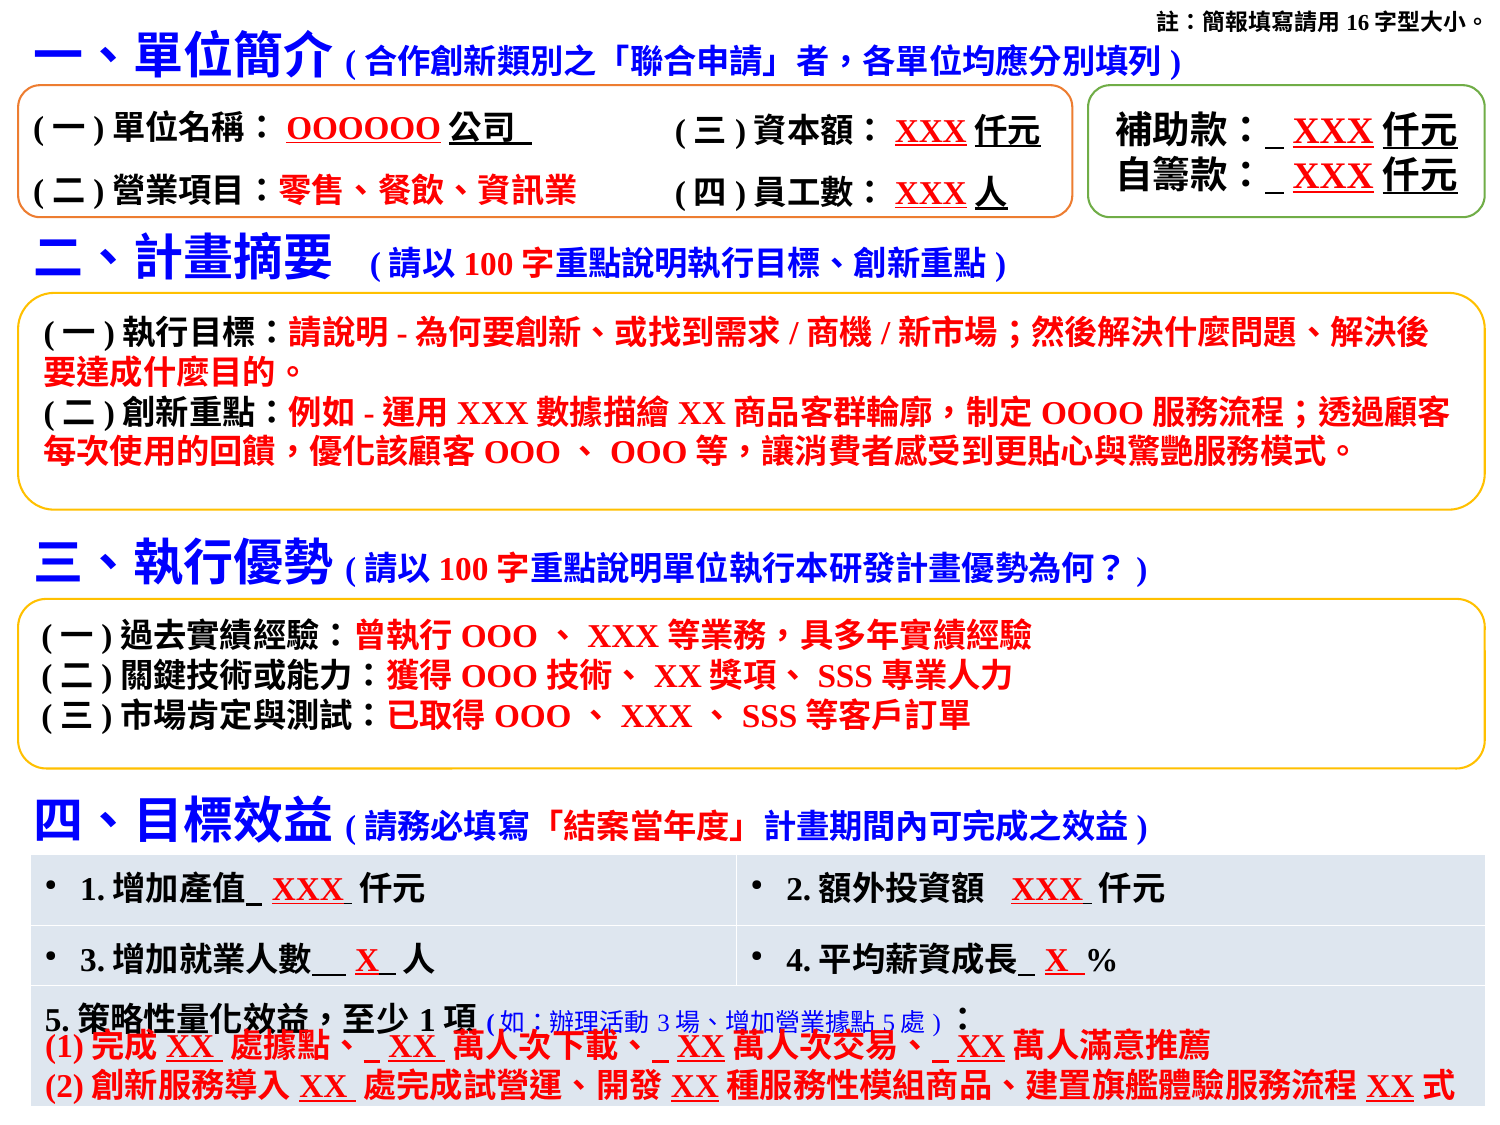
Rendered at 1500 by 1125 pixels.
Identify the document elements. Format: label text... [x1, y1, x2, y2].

text_box 四、目標效益(請務必填寫「結案當年度」計畫期間內可完成之效益) [18, 780, 1444, 857]
text_box 二、計畫摘要 (請以100字重點說明執行目標、創新重點) [18, 217, 1444, 293]
text_box (一)過去實績經驗：曾執行OOO、XXX等業務，具多年實績經驗 (二)關鍵技術或能力：獲得OOO技術、XX獎項、SSS專業人力 (三)市場肯定與測試：已取得OOO、XXX、SSS等客戶訂單 [18, 598, 1485, 769]
text_box 三、執行優勢(請以100字重點說明單位執行本研發計畫優勢為何？) [18, 522, 1444, 599]
table_header 2.額外投資額 XXX 仟元 [737, 855, 1485, 925]
text_box 註：簡報填寫請用16字型大小。 [1142, 0, 1500, 43]
text_box 一、單位簡介(合作創新類別之「聯合申請」者，各單位均應分別填列) (一)單位名稱：OOOOOO公司 (二)營業項目：零售、餐飲、資訊業 [18, 16, 1391, 217]
text_box 補助款： XXX仟元 自籌款： XXX仟元 [1107, 85, 1485, 218]
text_box (一)執行目標：請說明-為何要創新、或找到需求/商機/新市場；然後解決什麼問題、解決後 要達成什麼目的。 (二)創新重點：例如-運用XXX數據描繪XX商品客群輪廓，制定OOOO服務流程；透過顧客每次使用的回饋，優化該顧客OOO、OOO等，讓消費者感受到更貼心與驚艷服務模式。 [18, 292, 1485, 510]
table_cell 3.增加就業人數 X 人 [31, 926, 736, 985]
table_cell 5.策略性量化效益，至少1項(如：辦理活動3場、增加營業據點5處)： [31, 986, 1485, 1106]
table_header 1.增加產值 XXX 仟元 [31, 855, 736, 925]
text_box (三)資本額：XXX仟元 (四)員工數：XXX人 [660, 79, 1063, 219]
text_box (1)完成XX 處據點、 XX 萬人次下載、 XX萬人次交易、 XX萬人滿意推薦 (2)創新服務導入XX 處完成試營運、開發XX種服務性模組商品、建置旗艦體驗服務流程XX式 [30, 1016, 1477, 1125]
table_cell 4.平均薪資成長 X % [737, 926, 1485, 985]
